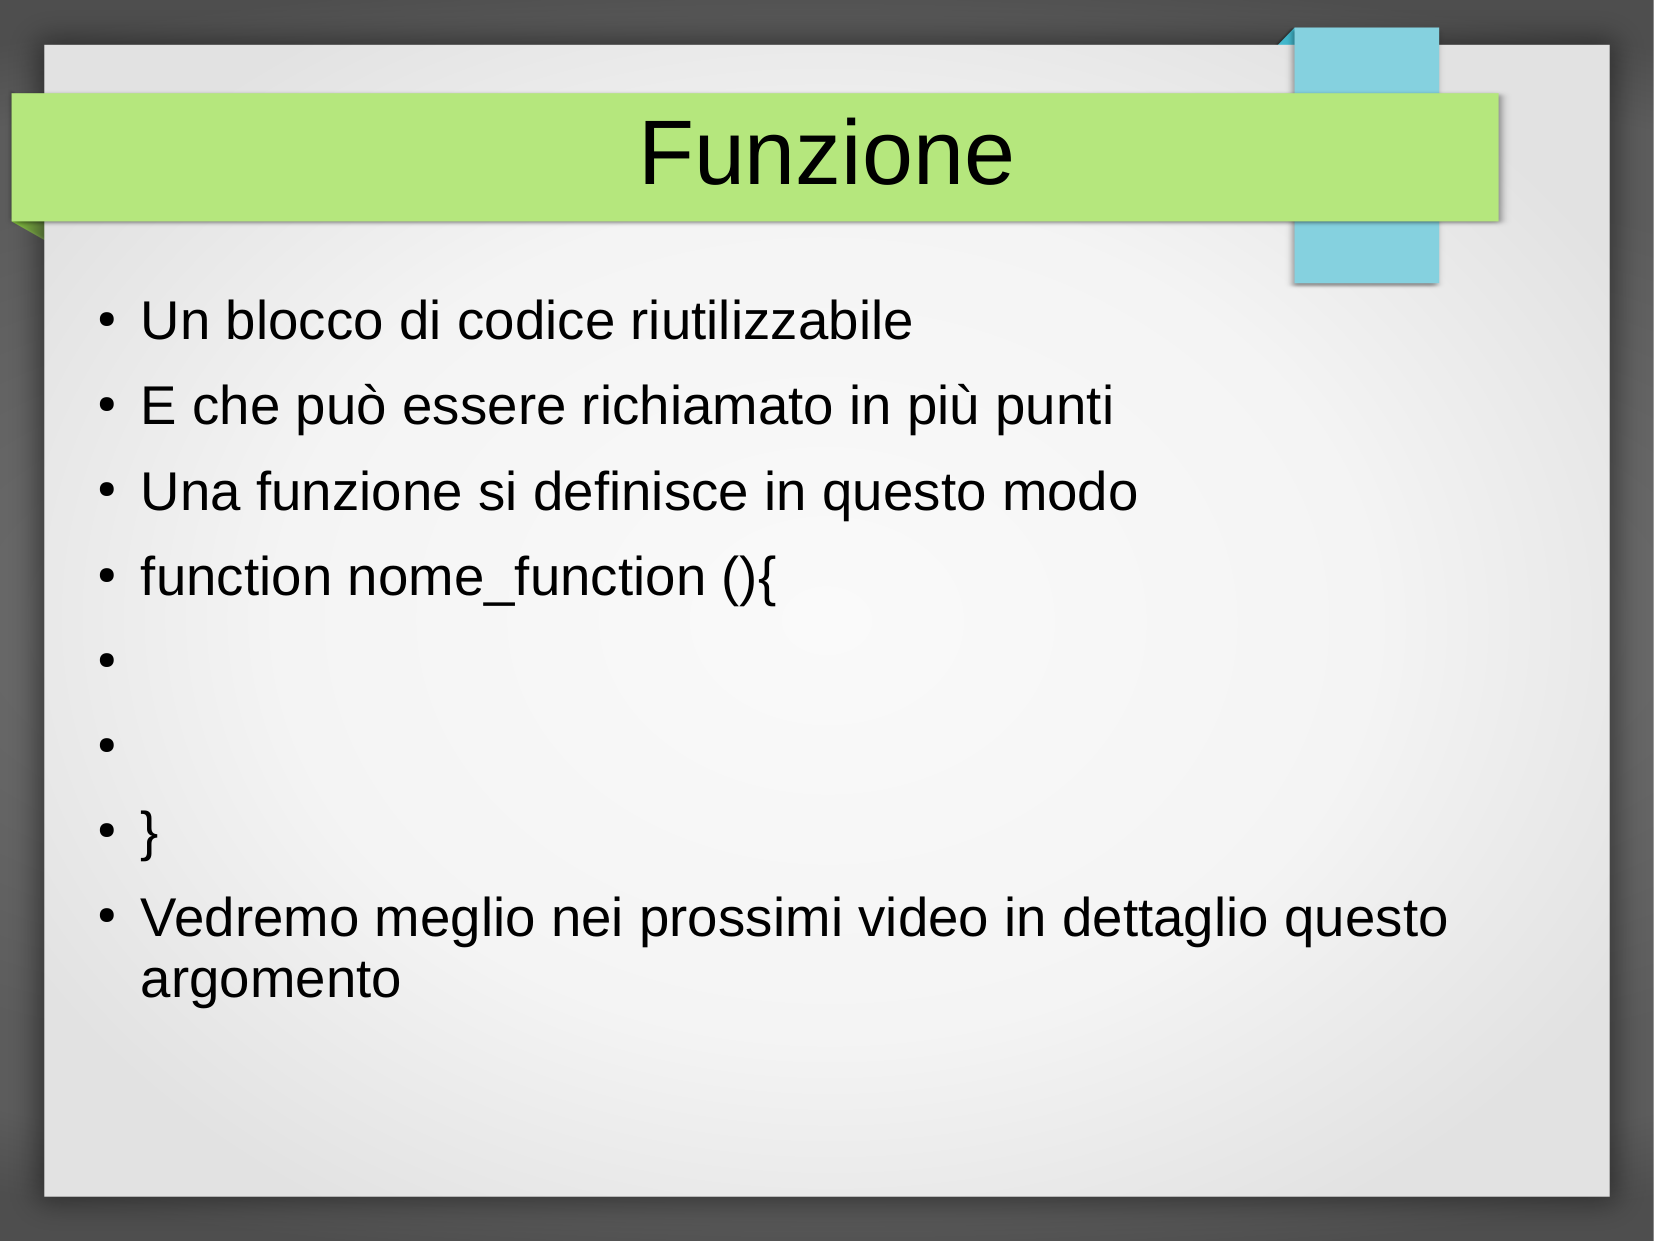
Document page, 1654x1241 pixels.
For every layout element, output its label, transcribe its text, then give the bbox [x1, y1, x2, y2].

picture [0, 0, 1654, 1241]
title Funzione [82, 49, 1571, 257]
list Un blocco di codice riutilizzabile E che può essere richiamato in più punti Una funzione si definisce in questo modo function nome_function (){ } Vedremo meglio nei prossimi video in dettaglio questo argomento [82, 290, 1571, 1010]
